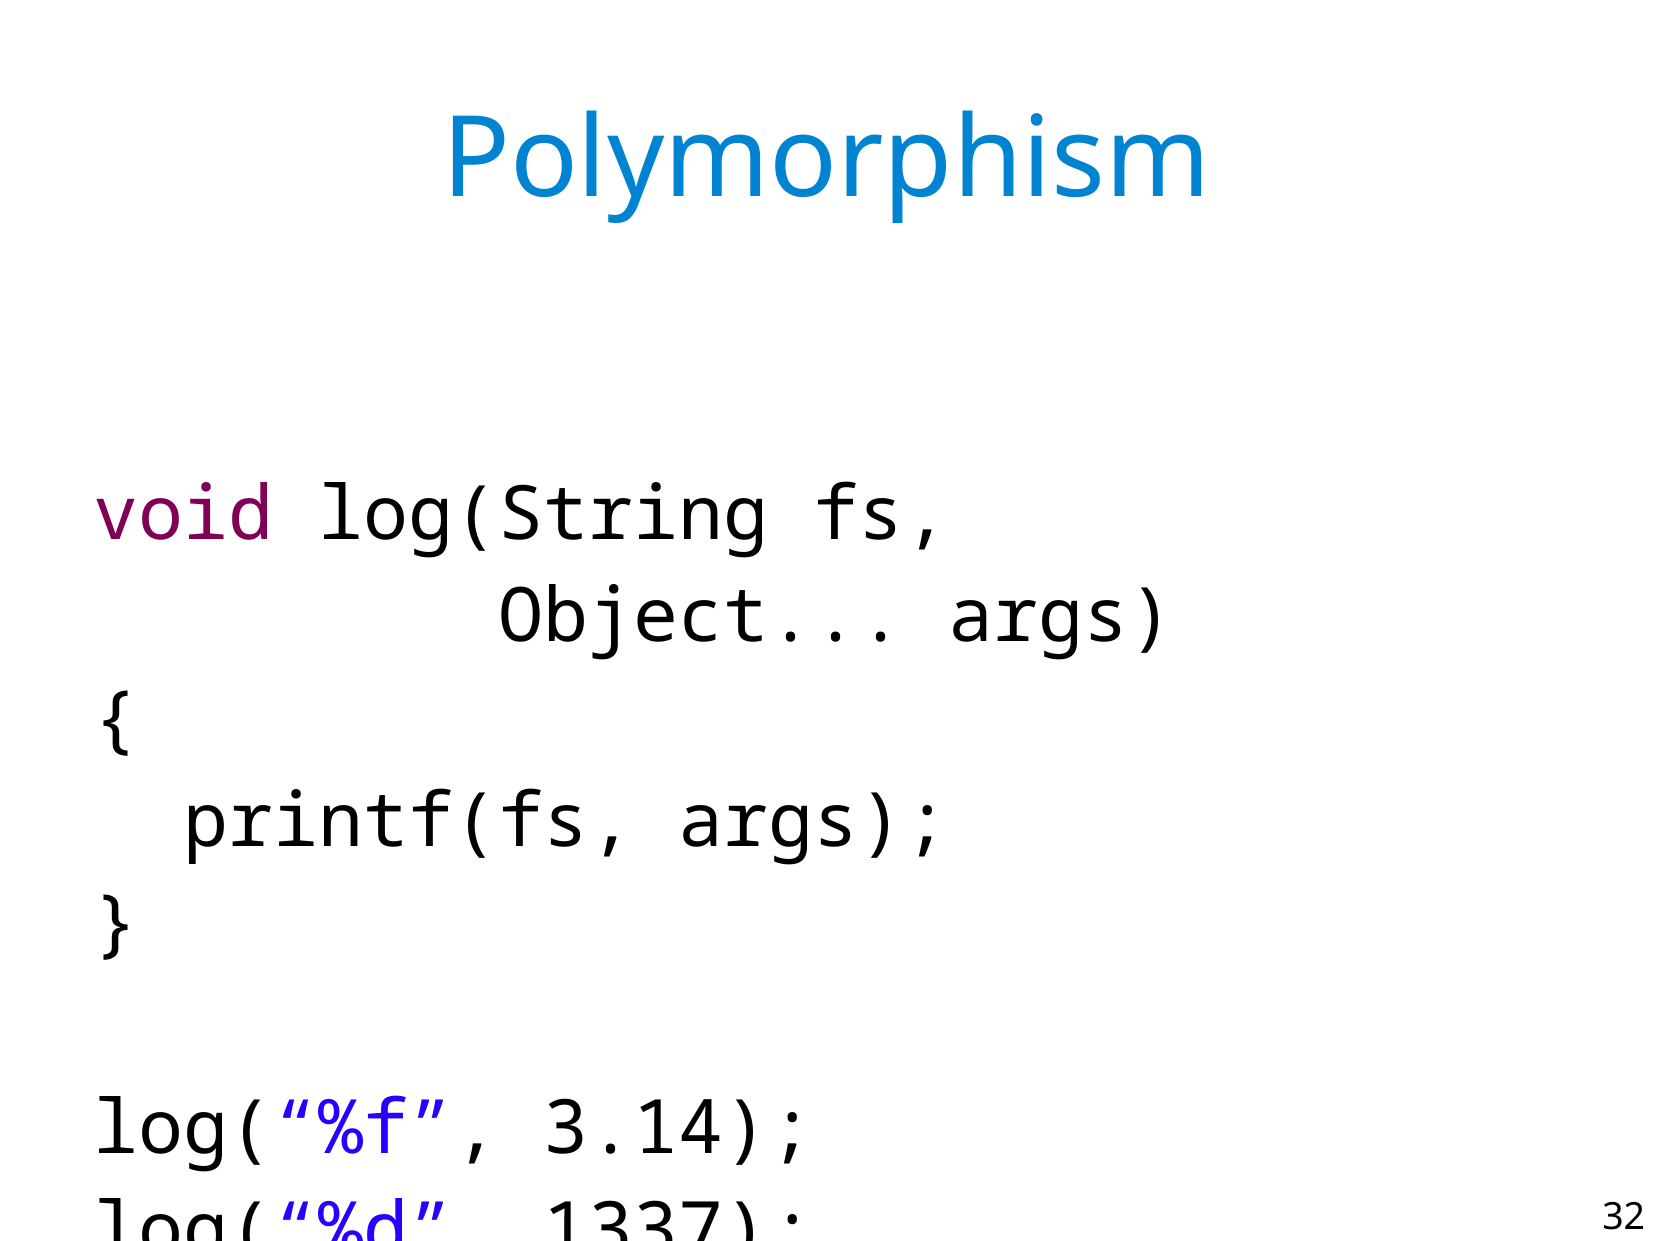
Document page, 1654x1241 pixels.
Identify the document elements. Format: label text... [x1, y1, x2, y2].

title Polymorphism [82, 49, 1571, 257]
text_box void log(String fs, Object... args) { printf(fs, args); } log(“%f”, 3.14); log(“%d”, 1337); [50, 349, 1654, 1040]
